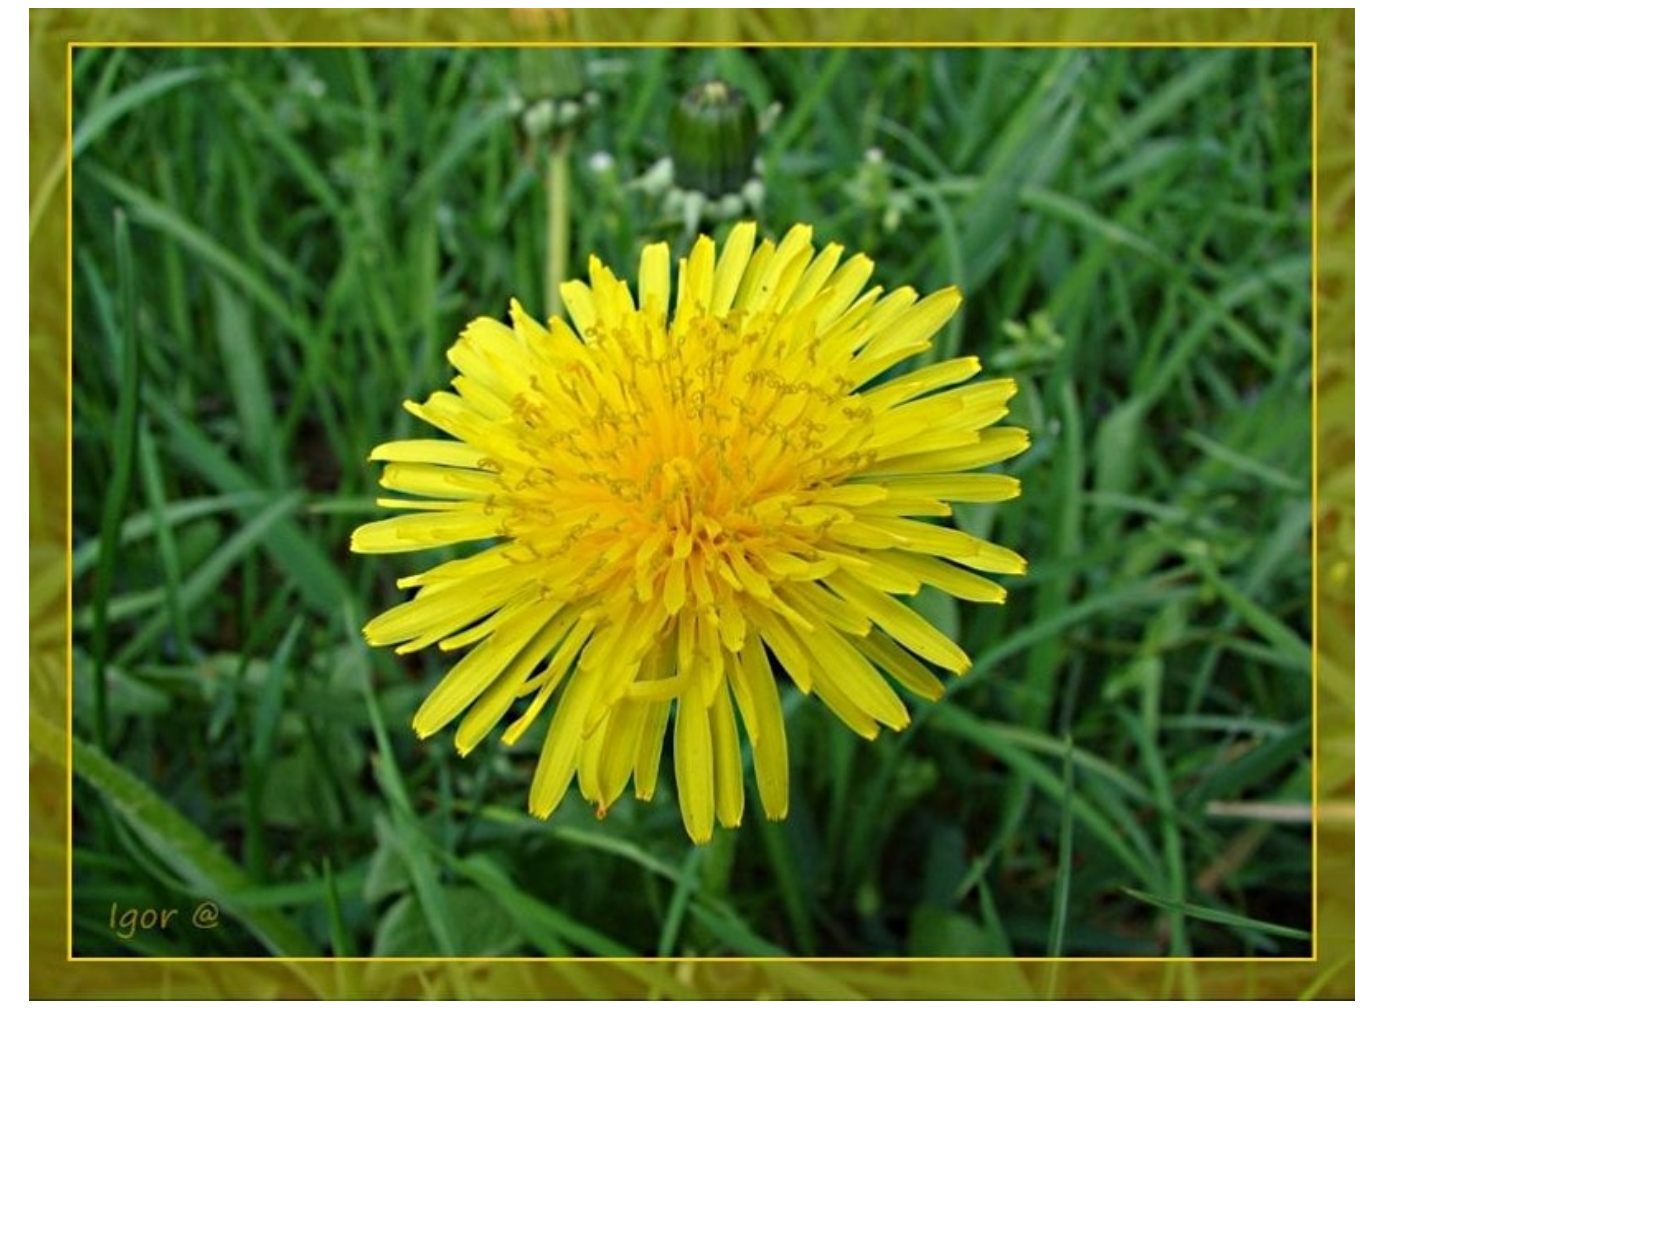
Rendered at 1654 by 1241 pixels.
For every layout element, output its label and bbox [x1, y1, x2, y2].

picture [29, 8, 1355, 1001]
